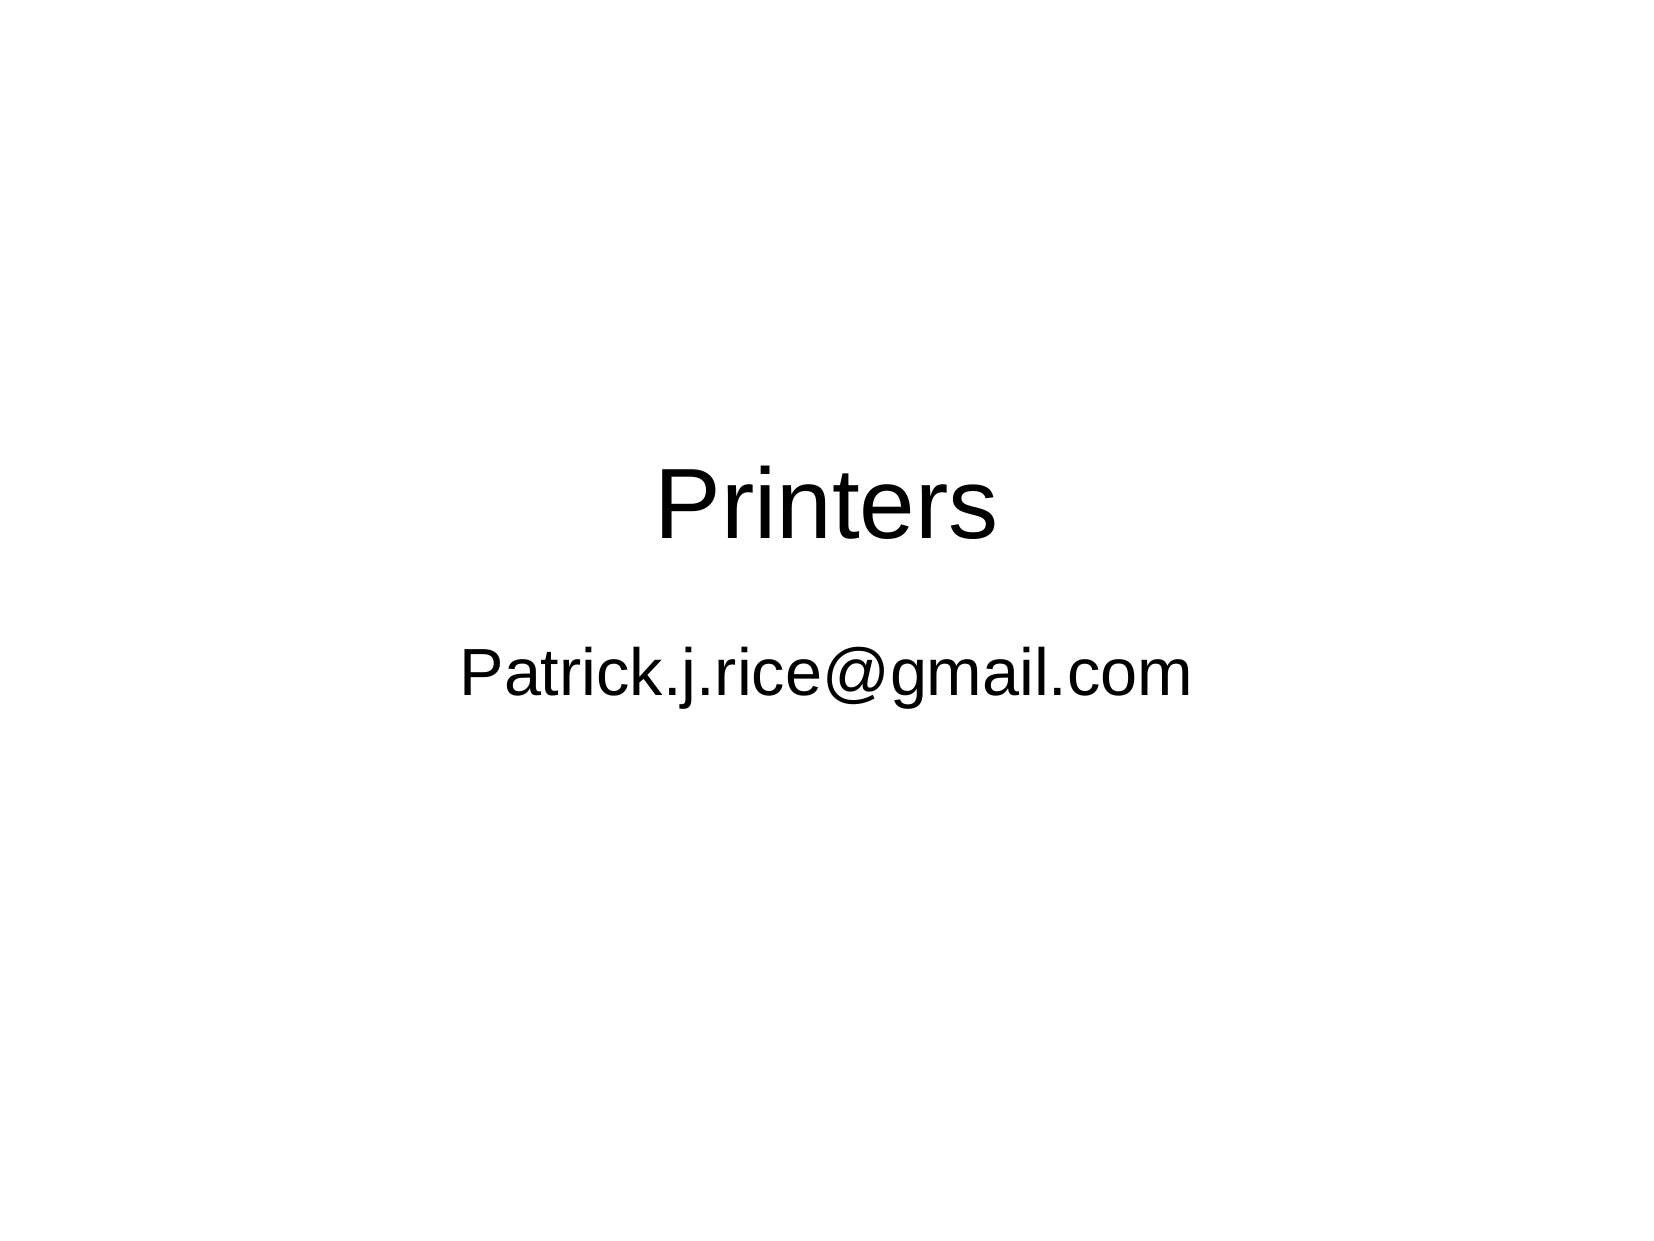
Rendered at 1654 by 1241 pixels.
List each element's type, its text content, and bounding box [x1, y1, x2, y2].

subtitle Printers Patrick.j.rice@gmail.com [82, 49, 1571, 1109]
